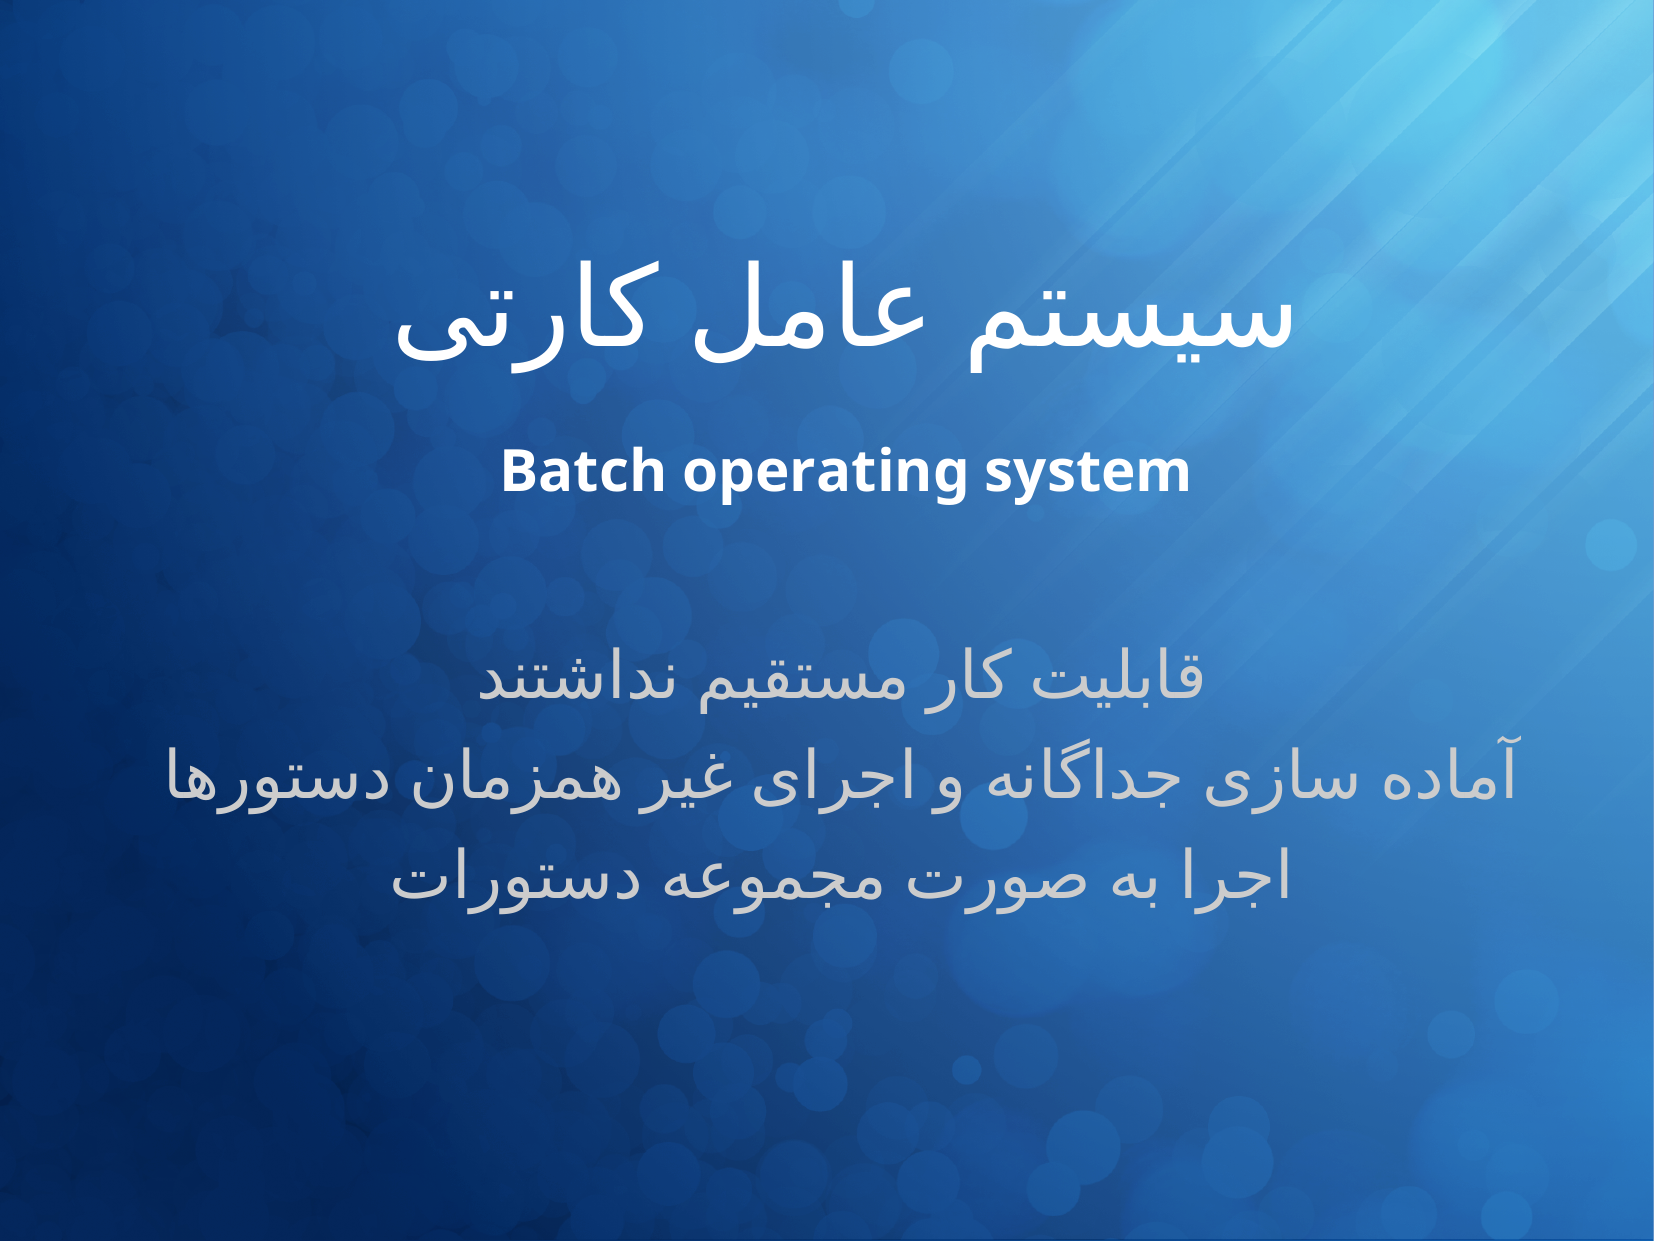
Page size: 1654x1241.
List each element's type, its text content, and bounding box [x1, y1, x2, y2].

picture [0, 0, 1654, 1241]
subtitle قابلیت کار مستقیم نداشتند آماده سازی جداگانه و اجرای غیر همزمان دستور‌ها اجرا به صورت مجموعه دستورات [113, 566, 1571, 985]
title Batch operating system [118, 412, 1576, 526]
title سیستم عامل کارتی [118, 187, 1576, 412]
